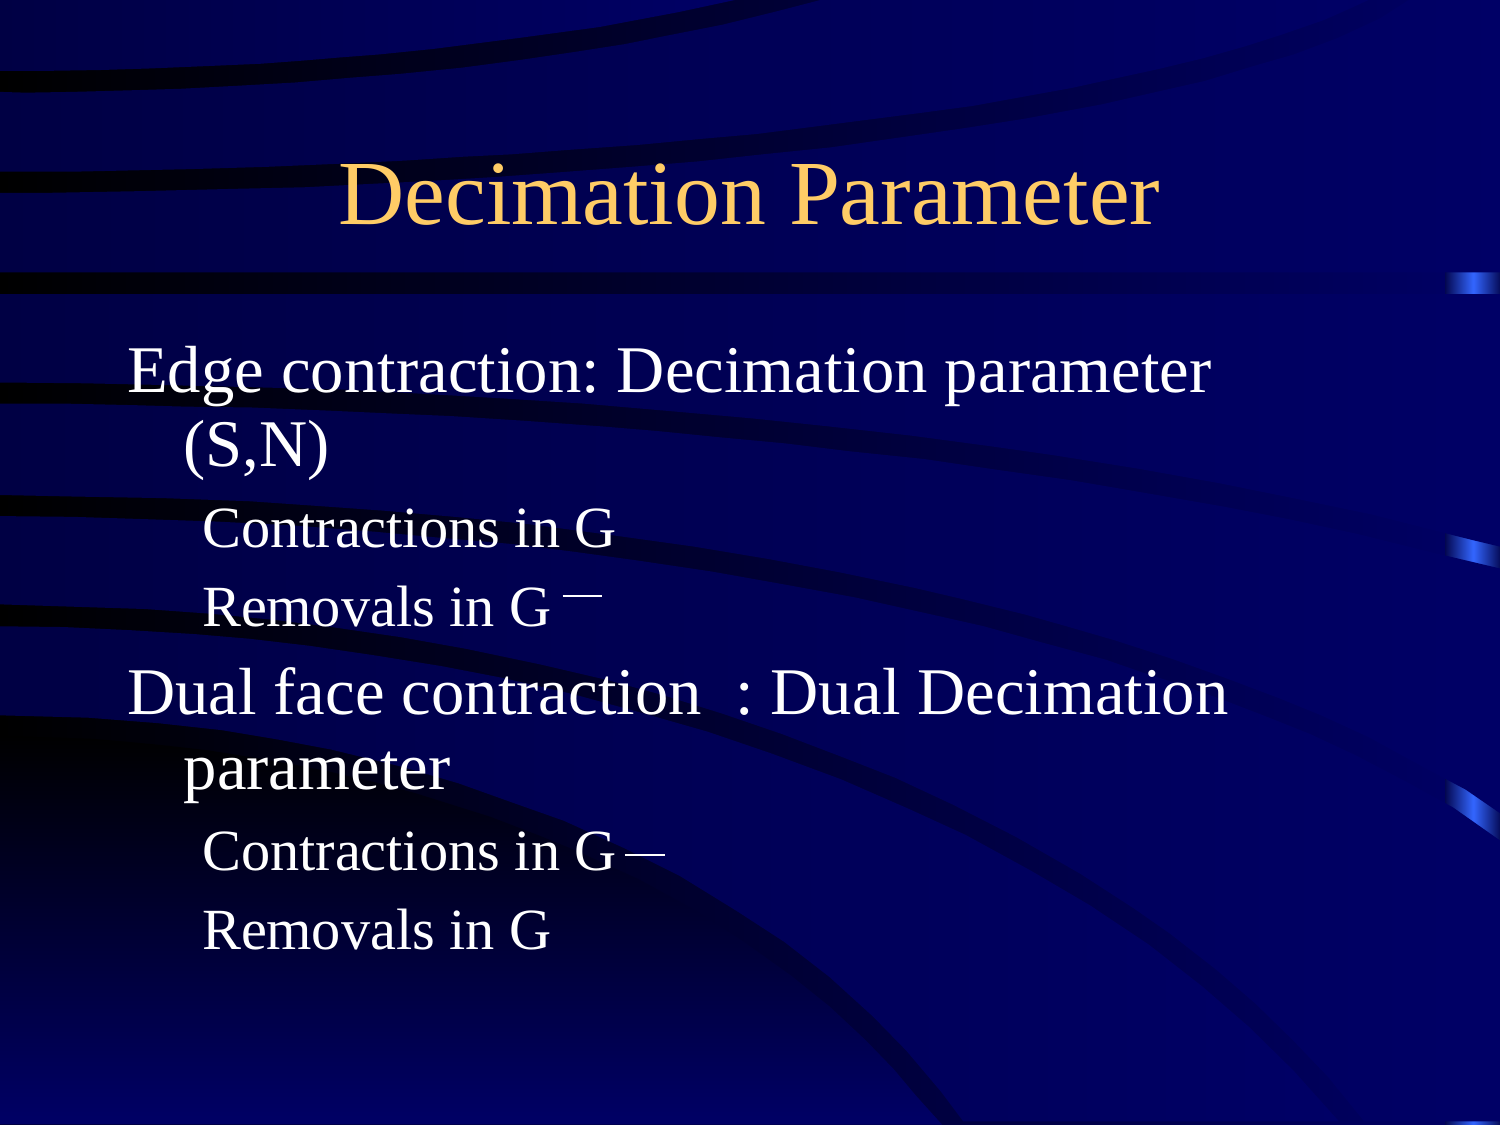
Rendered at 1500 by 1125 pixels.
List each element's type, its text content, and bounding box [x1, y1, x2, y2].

title Decimation Parameter [112, 99, 1388, 288]
list Edge contraction: Decimation parameter (S,N) Contractions in G Removals in G Dual face contraction : Dual Decimation parameter Contractions in G Removals in G [112, 324, 1388, 1015]
